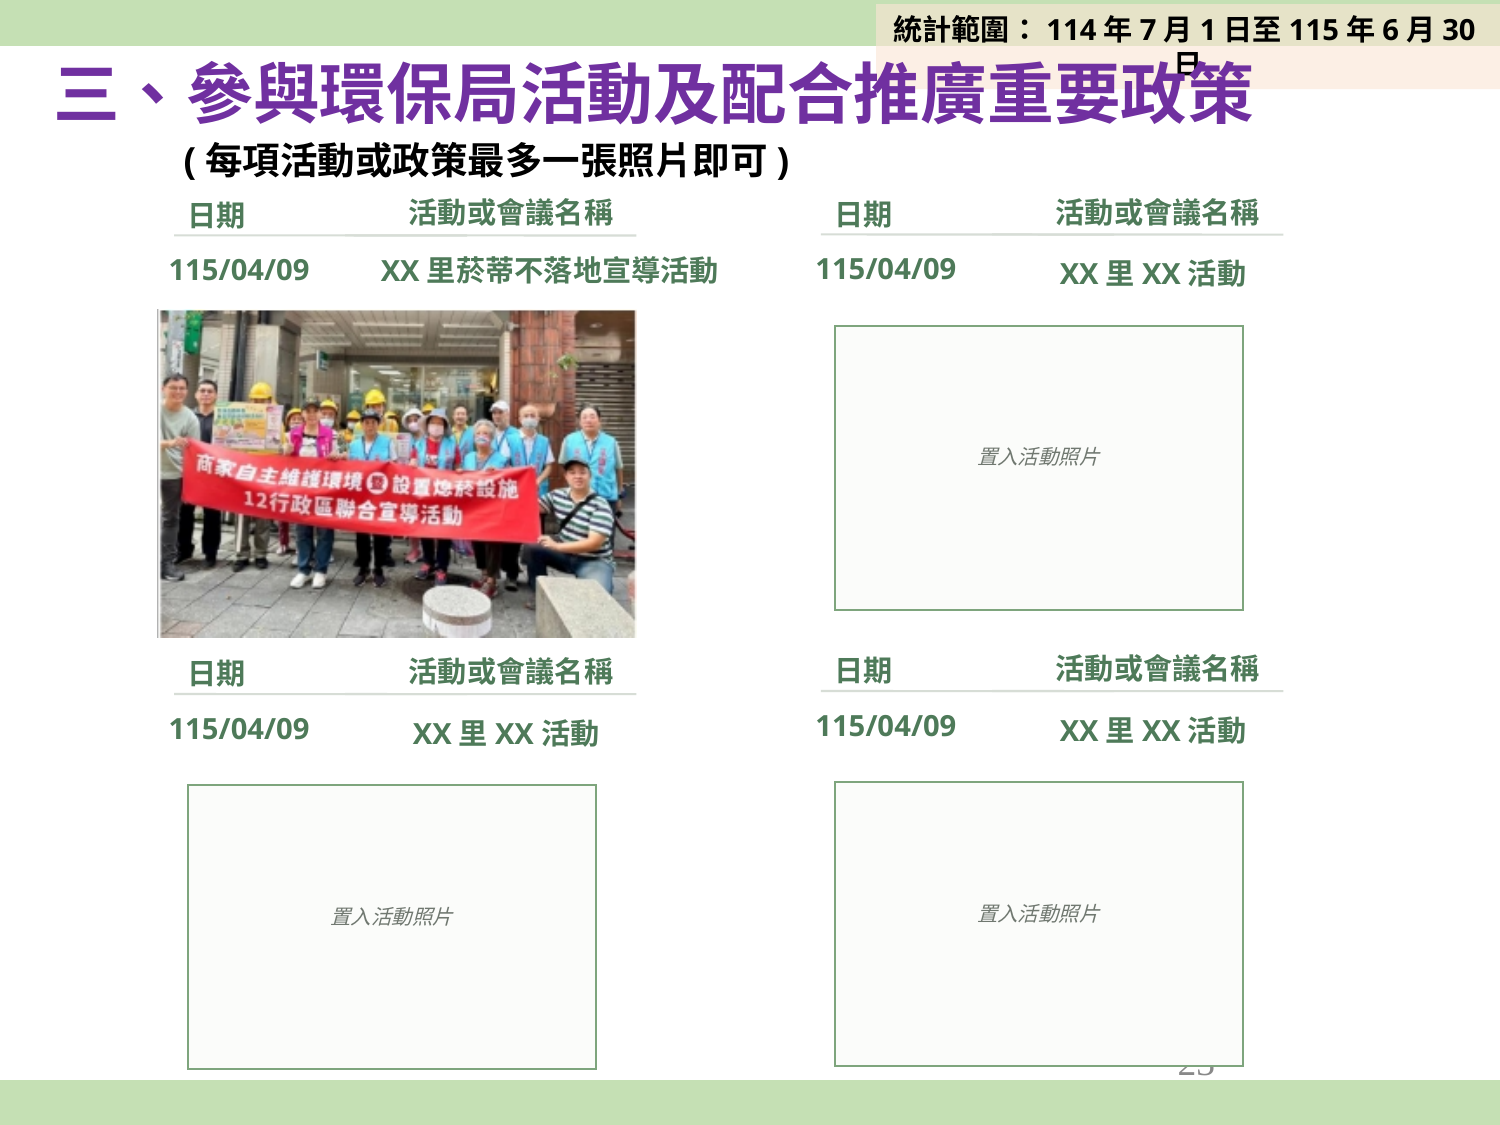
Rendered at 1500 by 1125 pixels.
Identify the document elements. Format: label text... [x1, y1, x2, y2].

text_box XX里XX活動 [1060, 674, 1400, 785]
text_box 置入活動照片 [915, 901, 1162, 925]
text_box 置入活動照片 [915, 444, 1162, 468]
text_box [187, 785, 596, 1070]
text_box 115/04/09 [169, 248, 346, 290]
text_box 115/04/09 [169, 706, 346, 749]
text_box 活動或會議名稱 [1056, 647, 1268, 689]
text_box 三、參與環保局活動及配合推廣重要政策 [38, 53, 1461, 161]
text_box 115/04/09 [815, 704, 993, 746]
text_box 活動或會議名稱 [1056, 190, 1268, 232]
text_box XX里菸蒂不落地宣導活動 [381, 214, 721, 326]
text_box 活動或會議名稱 [409, 191, 621, 214]
text_box 日期 [188, 193, 275, 234]
text_box 置入活動照片 [269, 904, 515, 928]
text_box 日期 [188, 652, 275, 693]
text_box 115/04/09 [815, 247, 993, 289]
text_box [834, 782, 1500, 1091]
text_box 日期 [835, 649, 921, 690]
picture [157, 309, 637, 638]
text_box XX里XX活動 [413, 677, 753, 789]
text_box (每項活動或政策最多一張照片即可) [168, 129, 923, 191]
text_box XX里XX活動 [1060, 217, 1400, 329]
text_box [834, 325, 1243, 610]
text_box 活動或會議名稱 [409, 650, 621, 692]
text_box 日期 [835, 192, 921, 233]
